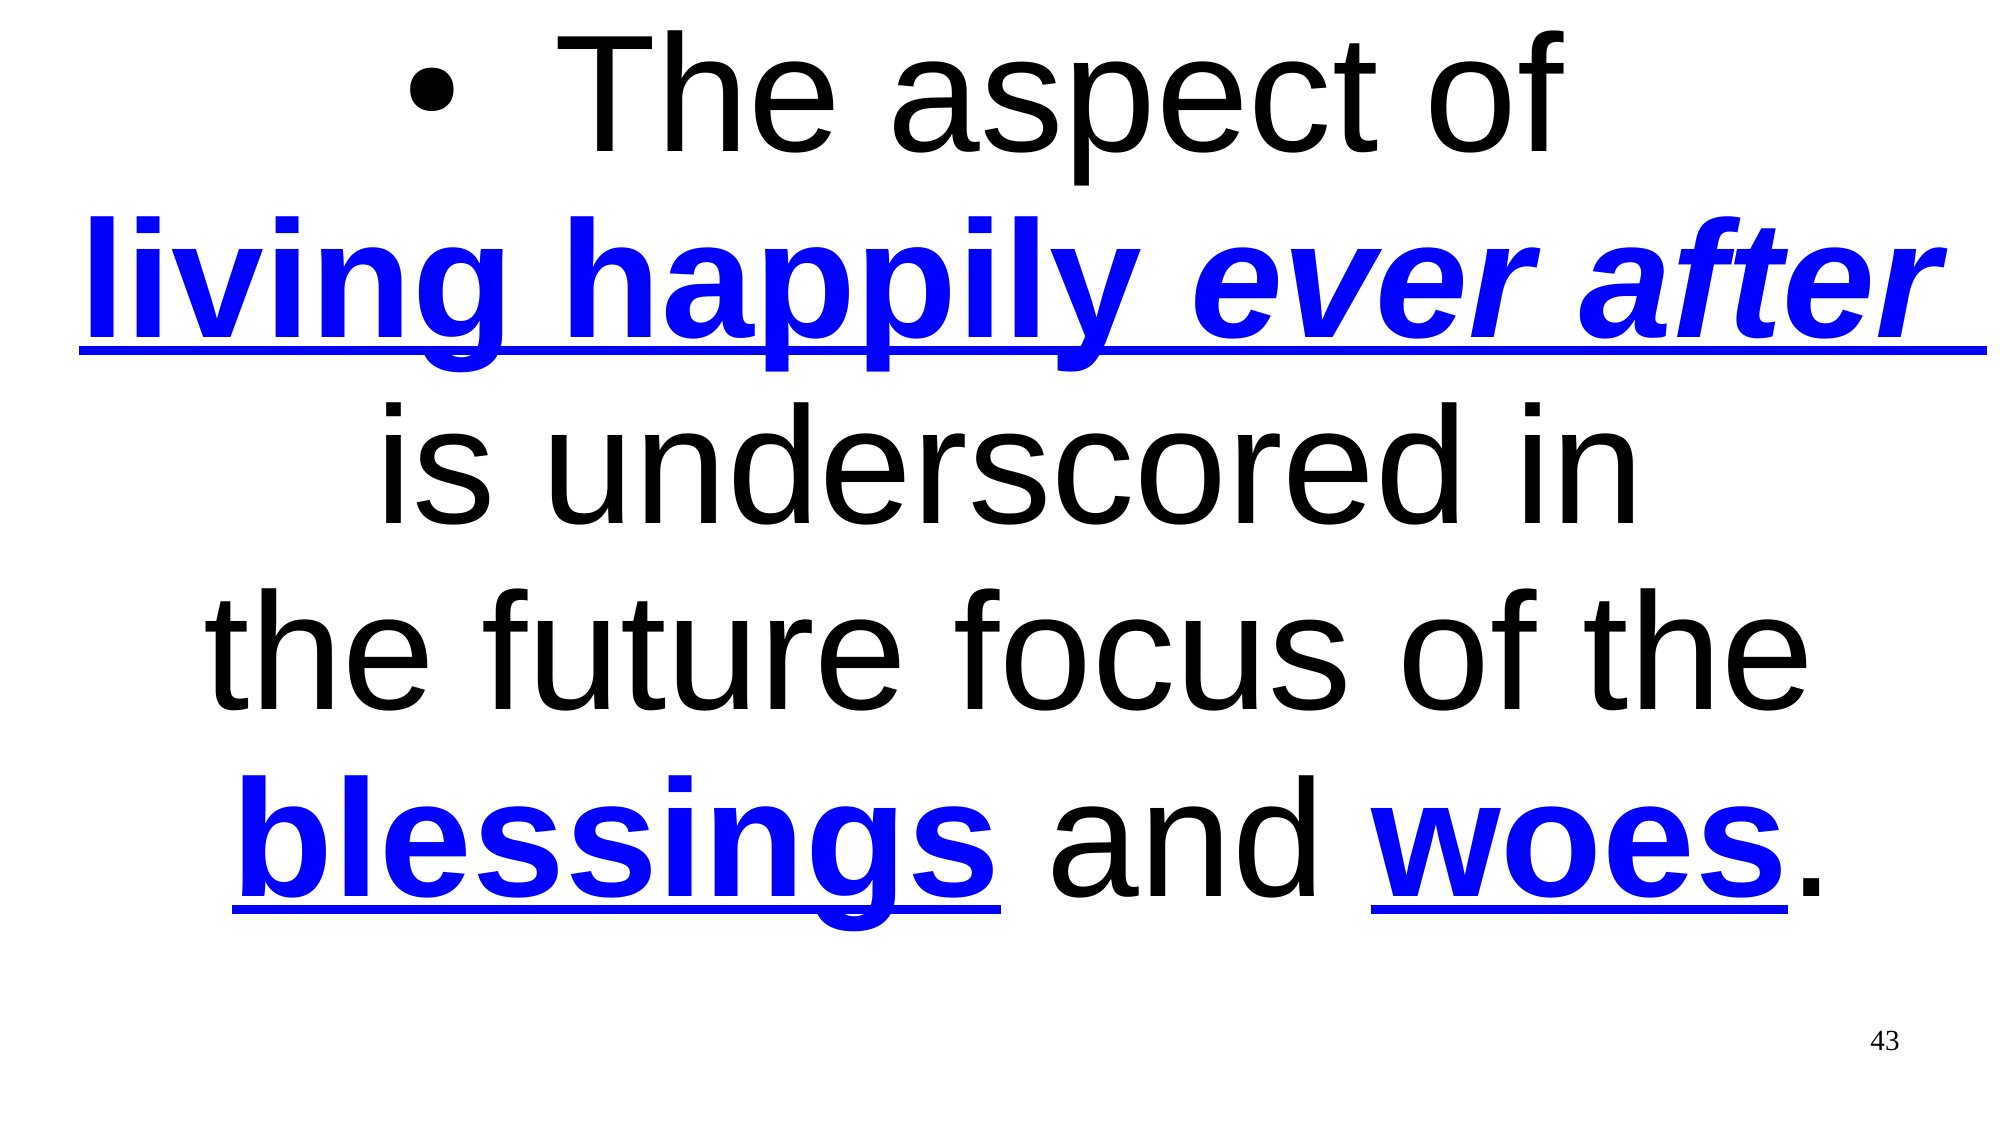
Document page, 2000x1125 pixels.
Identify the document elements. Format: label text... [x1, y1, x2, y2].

list The aspect of living happily ever after is underscored in the future focus of the blessings and woes. [0, 0, 1996, 1123]
